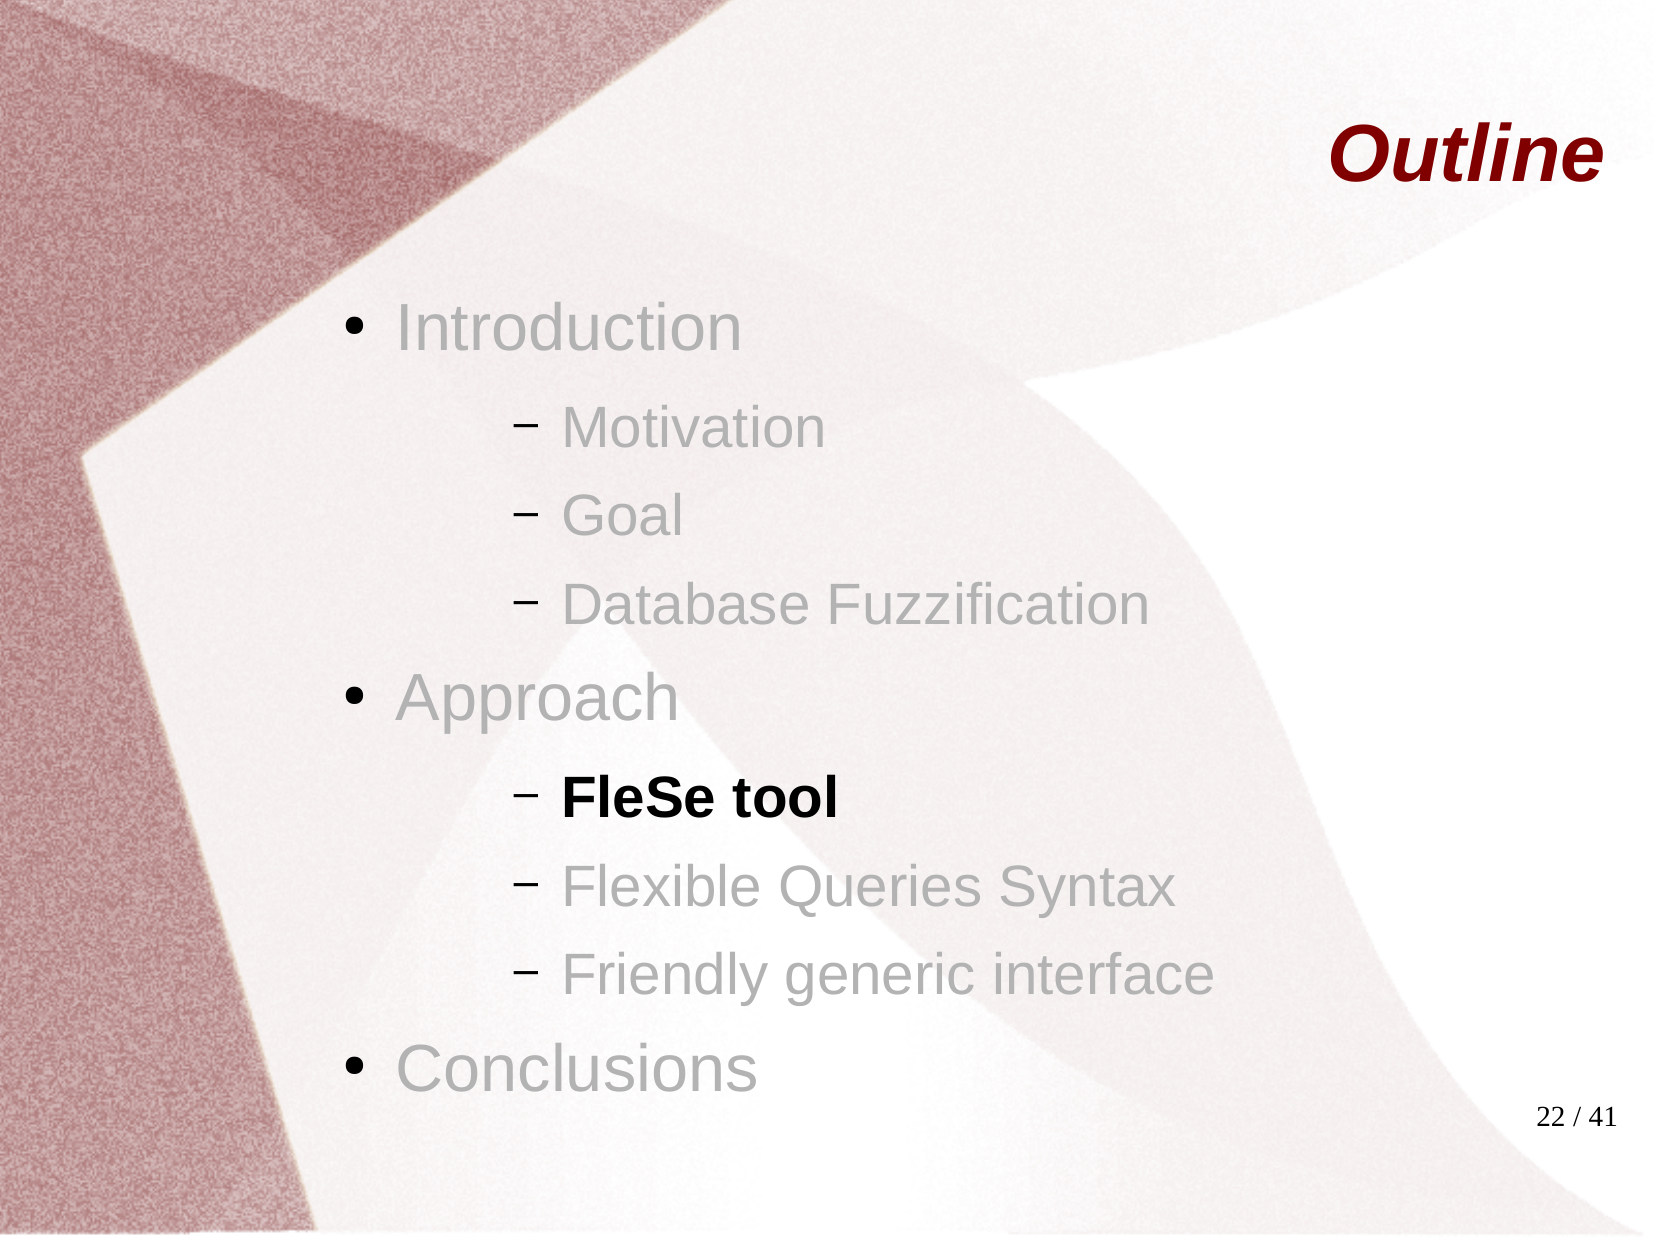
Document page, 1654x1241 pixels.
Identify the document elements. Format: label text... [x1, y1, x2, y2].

title Outline [596, 49, 1607, 257]
picture [0, 0, 1654, 1241]
list Introduction Motivation Goal Database Fuzzification Approach FleSe tool Flexible Queries Syntax Friendly generic interface Conclusions [324, 290, 1601, 1106]
